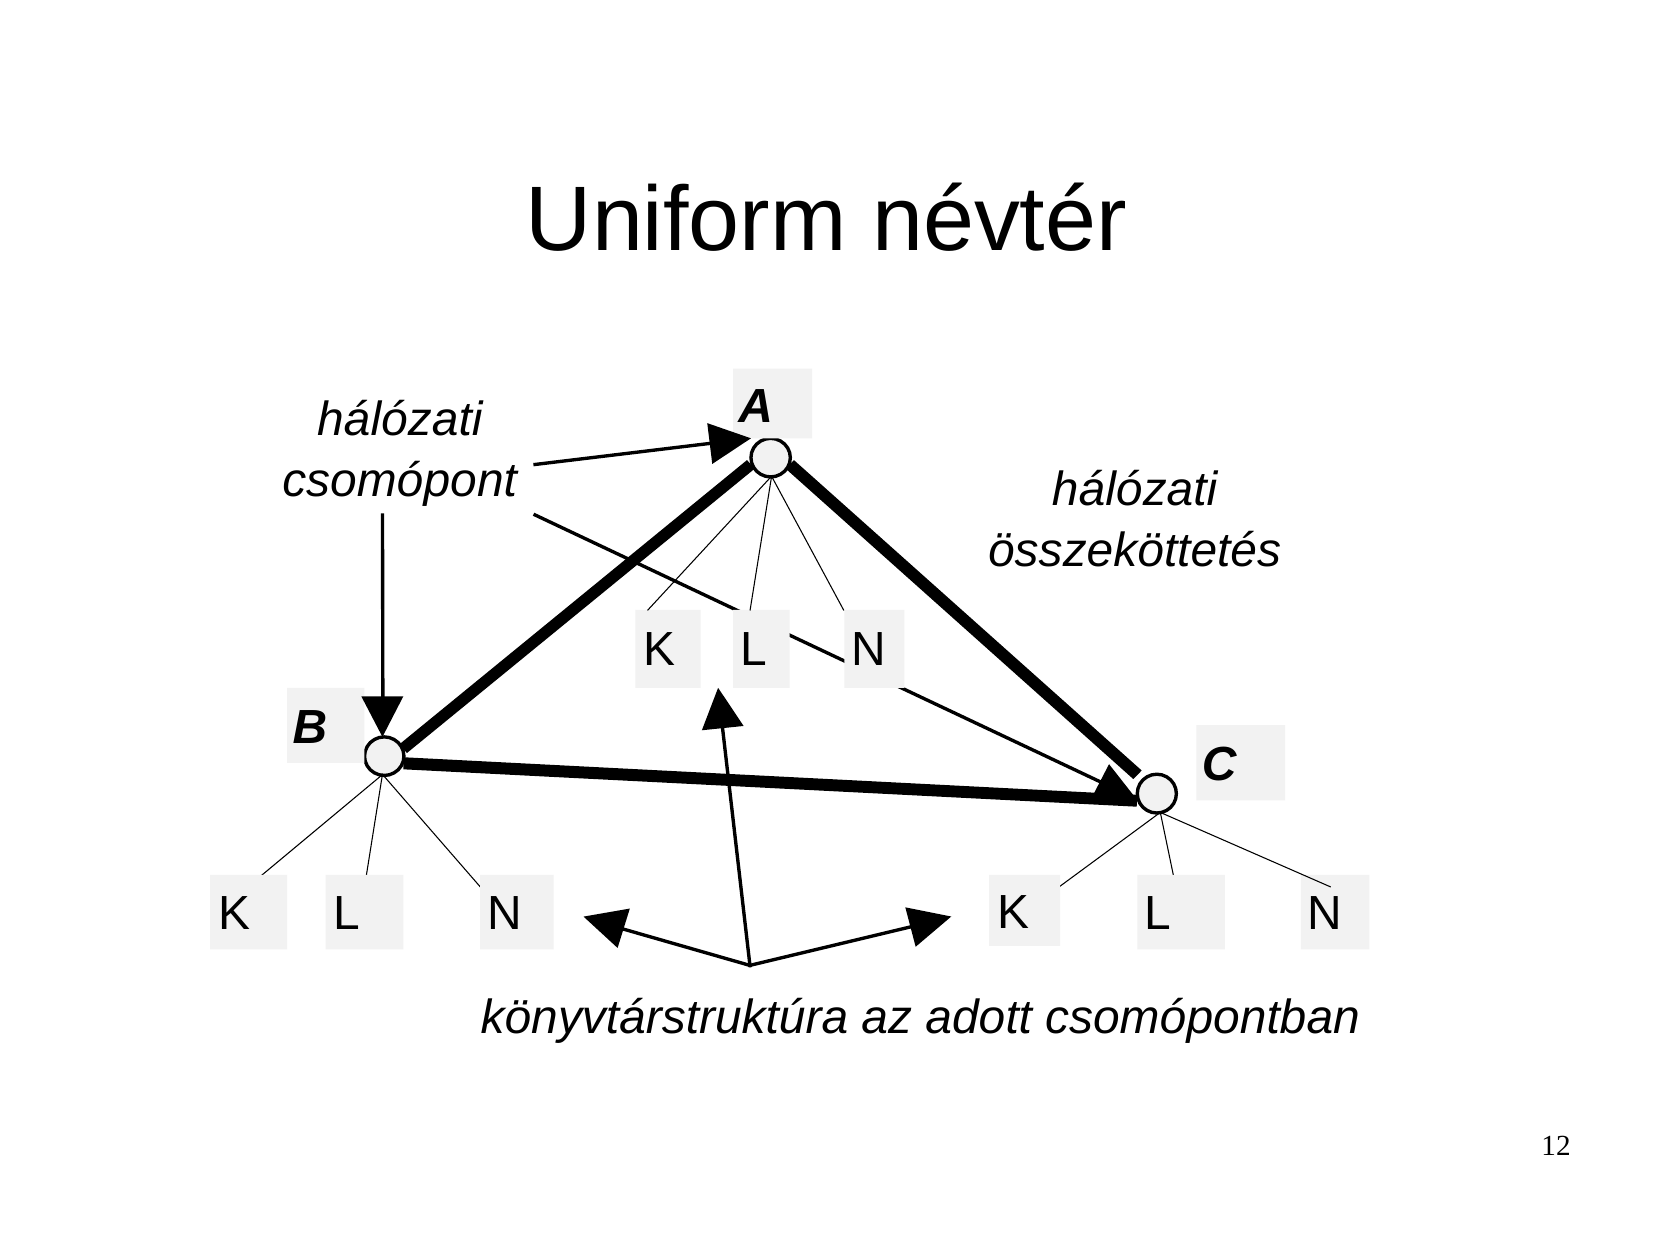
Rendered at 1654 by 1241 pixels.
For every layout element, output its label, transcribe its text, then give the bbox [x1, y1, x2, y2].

text_box L [333, 881, 361, 940]
text_box K [643, 617, 676, 675]
text_box N [1307, 881, 1343, 940]
text_box A [752, 395, 760, 408]
text_box K [218, 881, 251, 940]
text_box L [740, 617, 768, 675]
text_box C [1201, 732, 1237, 791]
text_box L [1144, 881, 1172, 940]
text_box csomópont [282, 448, 518, 506]
text_box N [487, 881, 523, 940]
text_box [165, 330, 1533, 1080]
text_box K [997, 880, 1030, 938]
text_box összeköttetés [988, 518, 1282, 577]
text_box hálózati [317, 387, 483, 445]
text_box N [851, 617, 887, 675]
text_box A [738, 374, 774, 433]
text_box csomópont [430, 474, 444, 493]
title Uniform névtér [124, 110, 1530, 317]
text_box B [292, 695, 328, 753]
text_box hálózati [1051, 457, 1218, 516]
text_box könyvtárstruktúra az adott csomópontban [480, 985, 1362, 1044]
